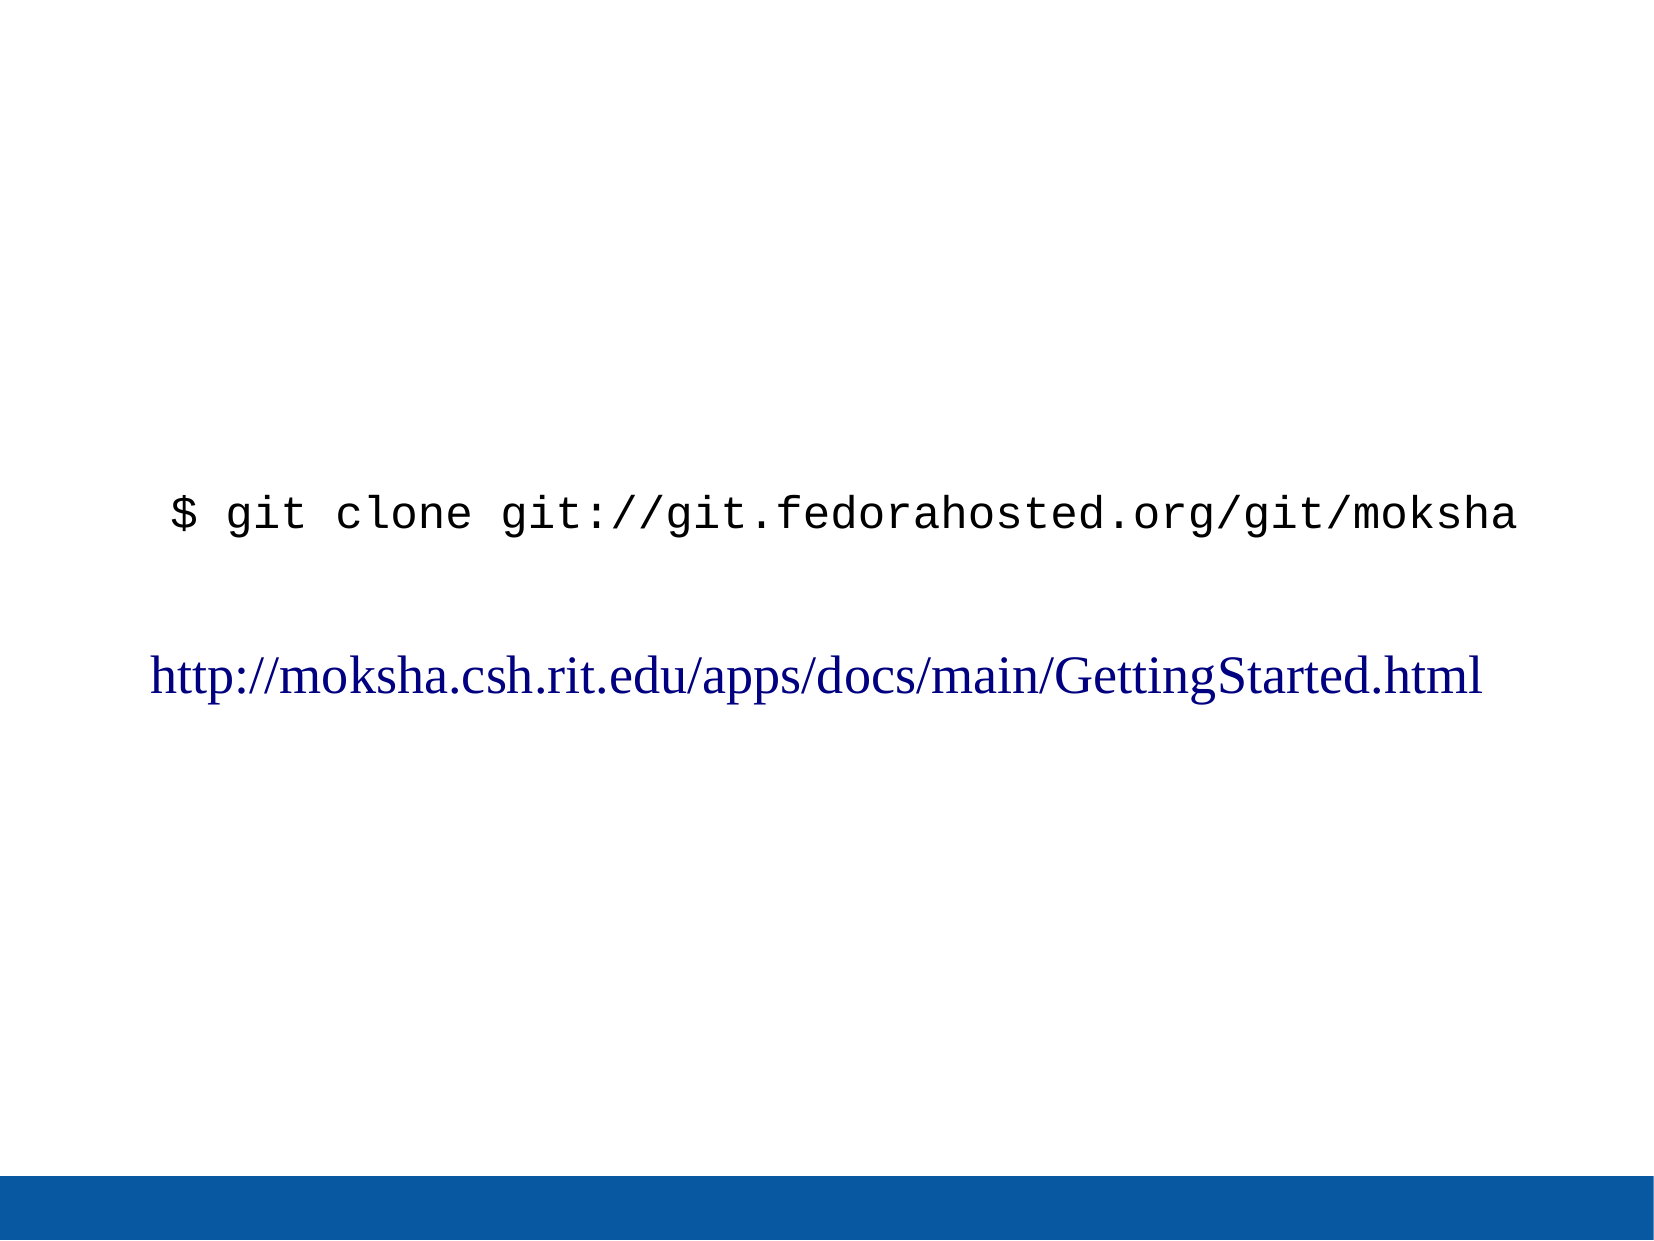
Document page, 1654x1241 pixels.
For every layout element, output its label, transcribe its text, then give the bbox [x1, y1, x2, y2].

picture [0, 1176, 1654, 1240]
subtitle $ git clone git://git.fedorahosted.org/git/moksha http://moksha.csh.rit.edu/apps/docs/main/GettingStarted.html [115, 130, 1521, 1141]
